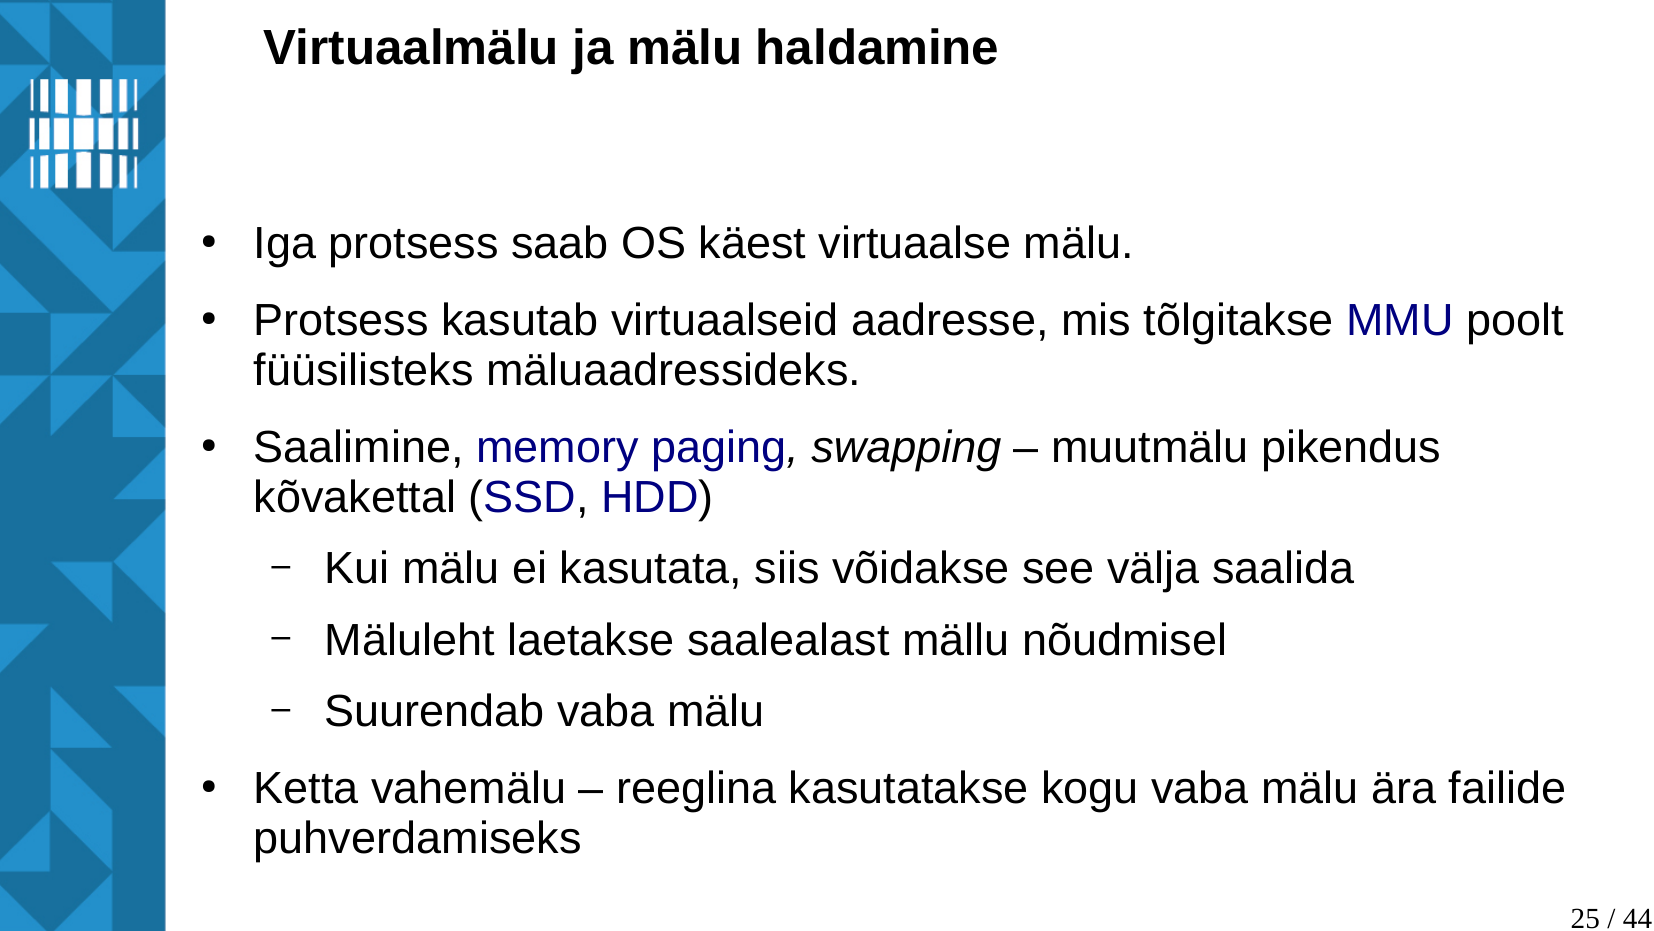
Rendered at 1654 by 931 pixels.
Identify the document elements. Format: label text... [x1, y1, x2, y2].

title Virtuaalmälu ja mälu haldamine [263, 10, 1575, 86]
list Iga protsess saab OS käest virtuaalse mälu. Protsess kasutab virtuaalseid aadresse, mis tõlgitakse MMU poolt füüsilisteks mäluaadressideks. Saalimine, memory paging, swapping – muutmälu pikendus kõvakettal (SSD, HDD) Kui mälu ei kasutata, siis võidakse see välja saalida Mäluleht laetakse saalealast mällu nõudmisel Suurendab vaba mälu Ketta vahemälu – reeglina kasutatakse kogu vaba mälu ära failide puhverdamiseks [183, 217, 1625, 886]
